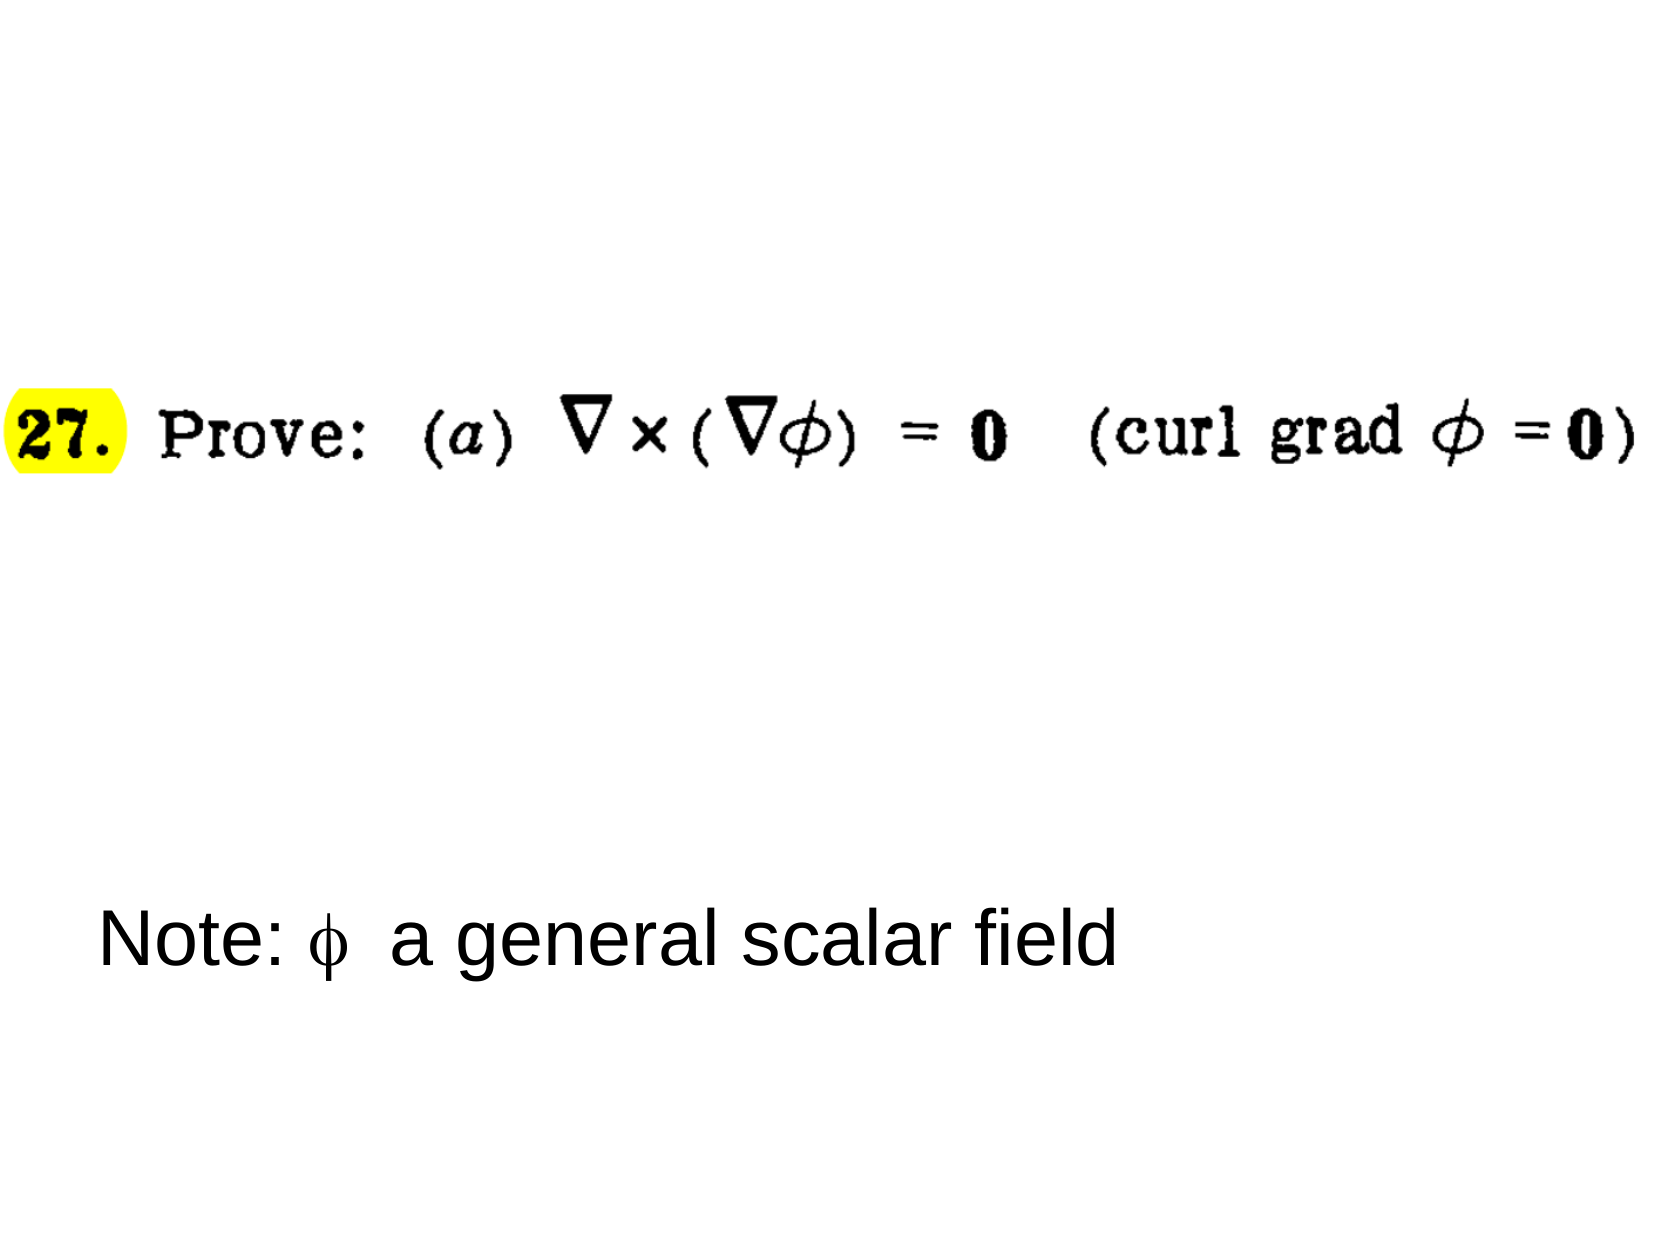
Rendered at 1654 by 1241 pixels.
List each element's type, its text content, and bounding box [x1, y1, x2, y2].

picture [0, 366, 1654, 490]
text_box Note: f a general scalar field [82, 885, 1560, 1146]
